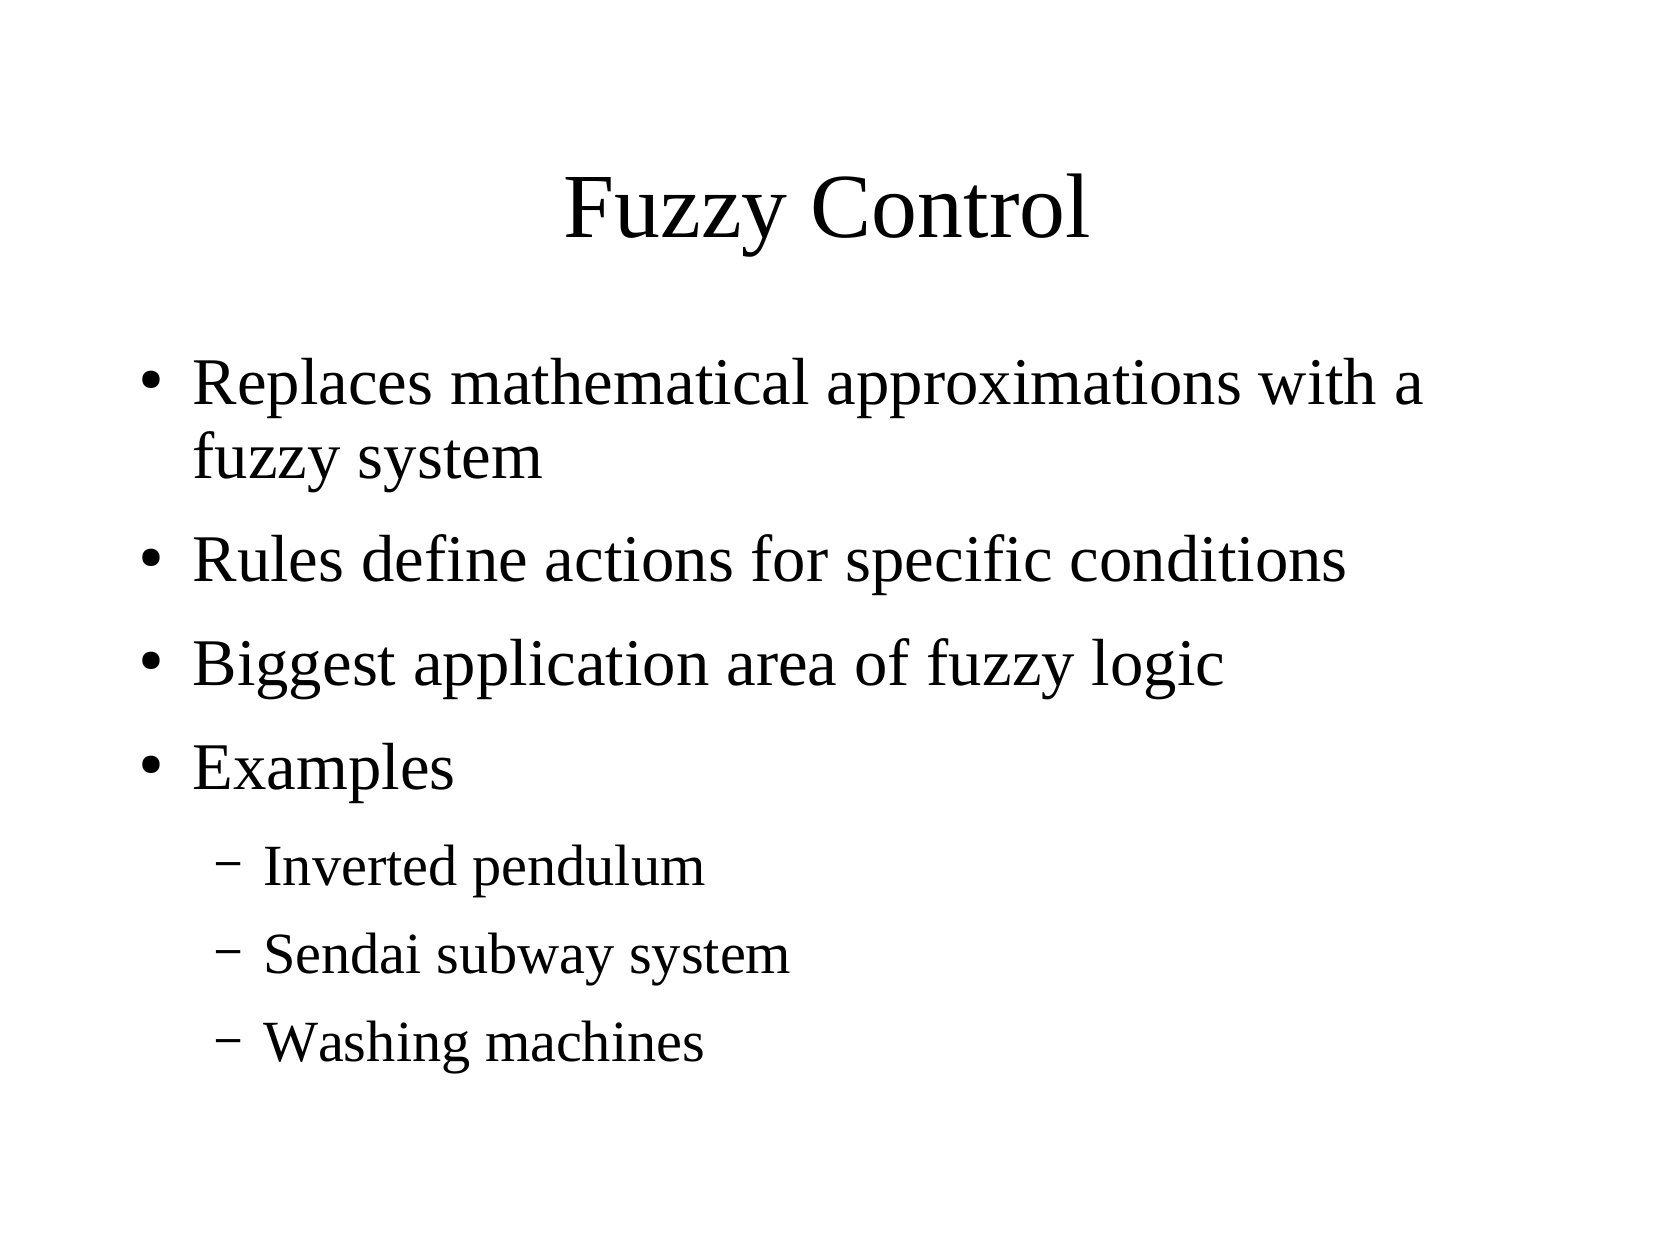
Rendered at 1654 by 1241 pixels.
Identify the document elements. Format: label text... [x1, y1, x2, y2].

title Fuzzy Control [121, 102, 1534, 311]
list Replaces mathematical approximations with a fuzzy system Rules define actions for specific conditions Biggest application area of fuzzy logic Examples Inverted pendulum Sendai subway system Washing machines [121, 344, 1534, 1127]
